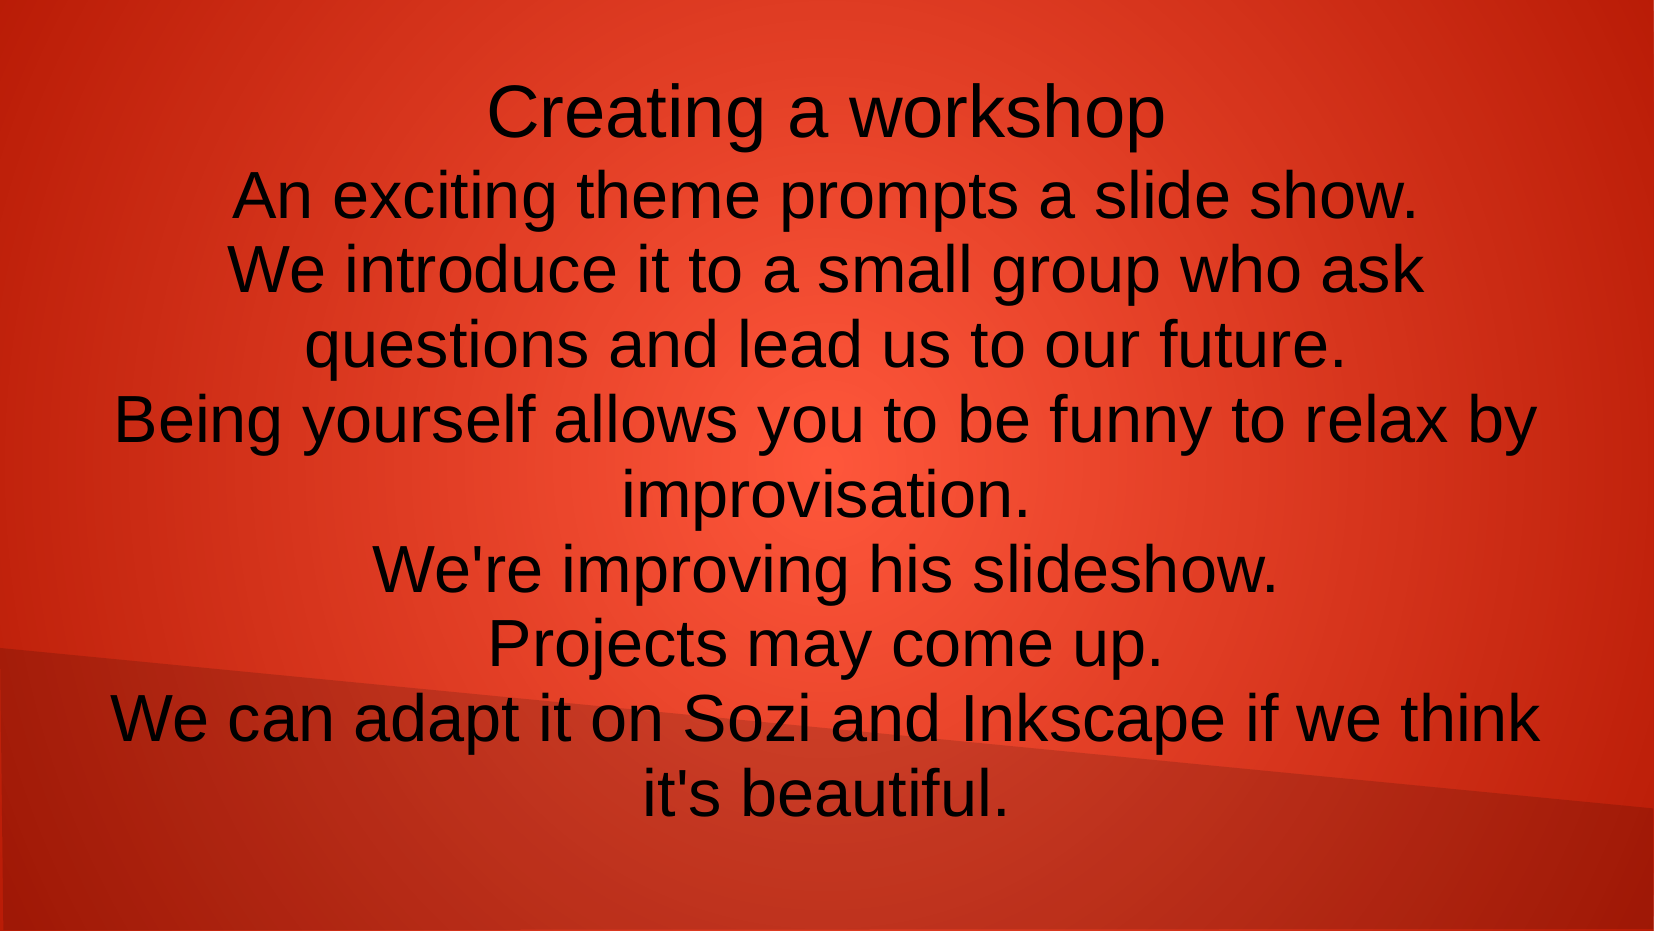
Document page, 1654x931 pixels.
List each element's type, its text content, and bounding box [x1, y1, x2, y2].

subtitle An exciting theme prompts a slide show. We introduce it to a small group who ask questions and lead us to our future. Being yourself allows you to be funny to relax by improvisation. We're improving his slideshow. Projects may come up. We can adapt it on Sozi and Inkscape if we think it's beautiful. [82, 157, 1571, 831]
title Creating a workshop [82, 35, 1571, 157]
